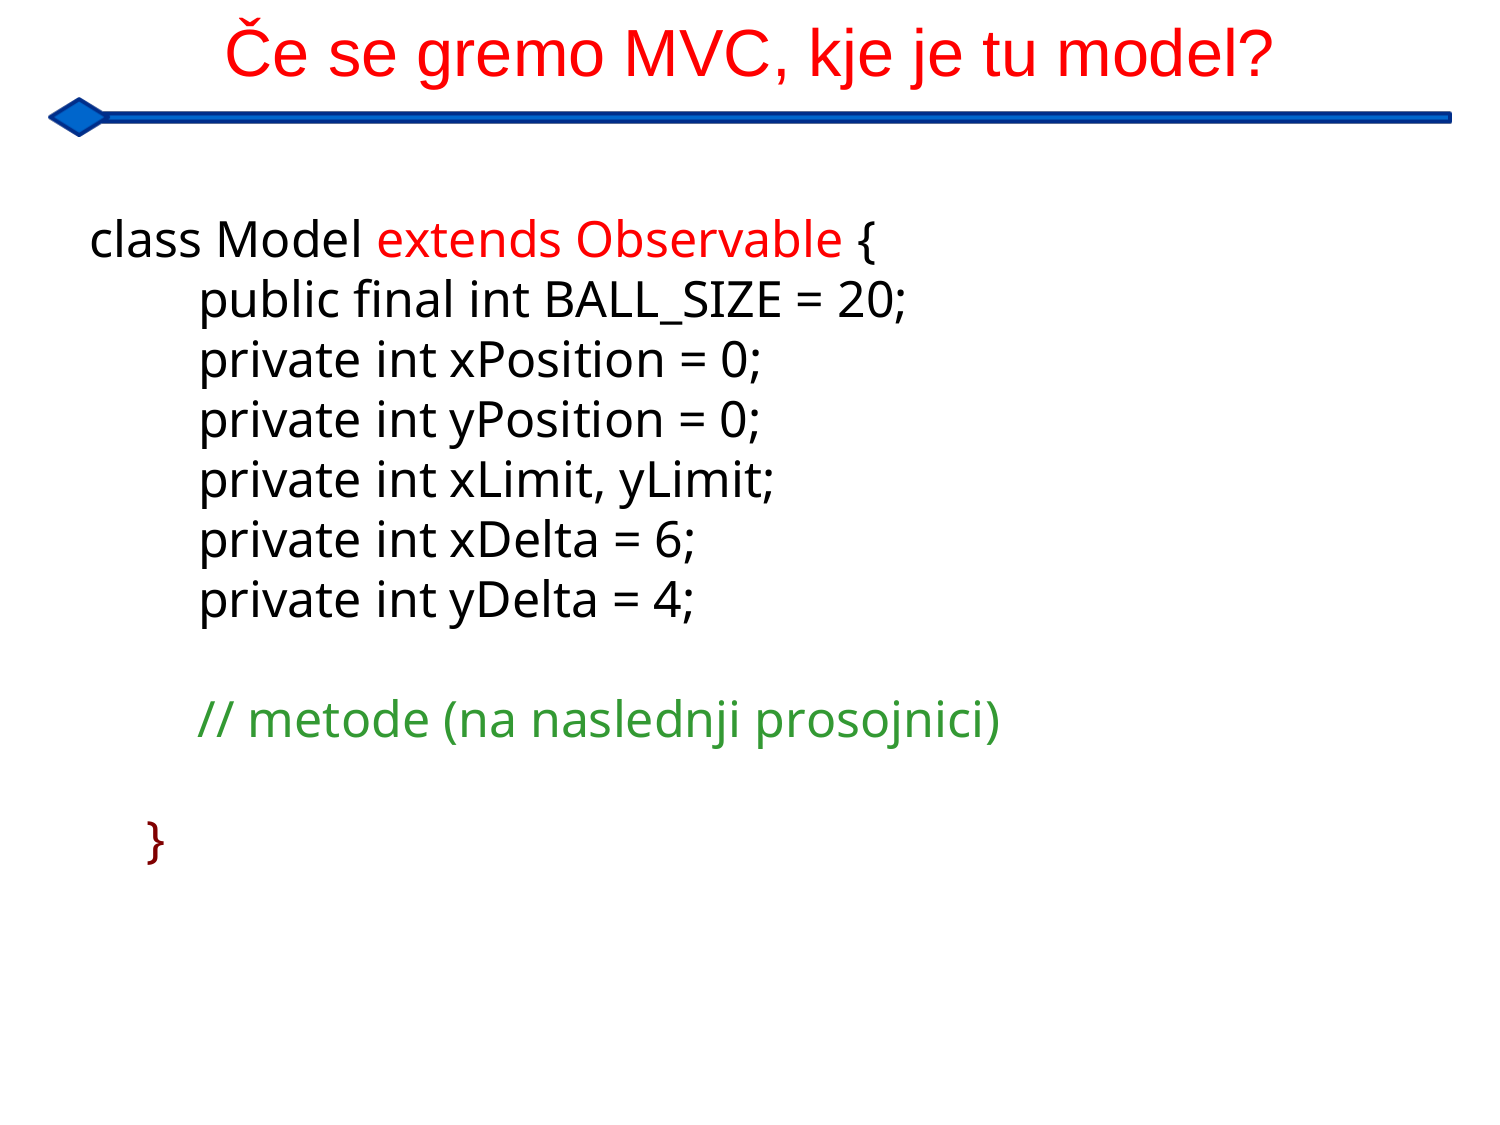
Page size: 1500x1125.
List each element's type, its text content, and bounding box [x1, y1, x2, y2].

picture [48, 100, 1452, 137]
title Če se gremo MVC, kje je tu model? [12, 0, 1488, 100]
text_box class Model extends Observable { public final int BALL_SIZE = 20; private int xPosition = 0; private int yPosition = 0; private int xLimit, yLimit; private int xDelta = 6; private int yDelta = 4; // metode (na naslednji prosojnici) } [75, 199, 1500, 901]
